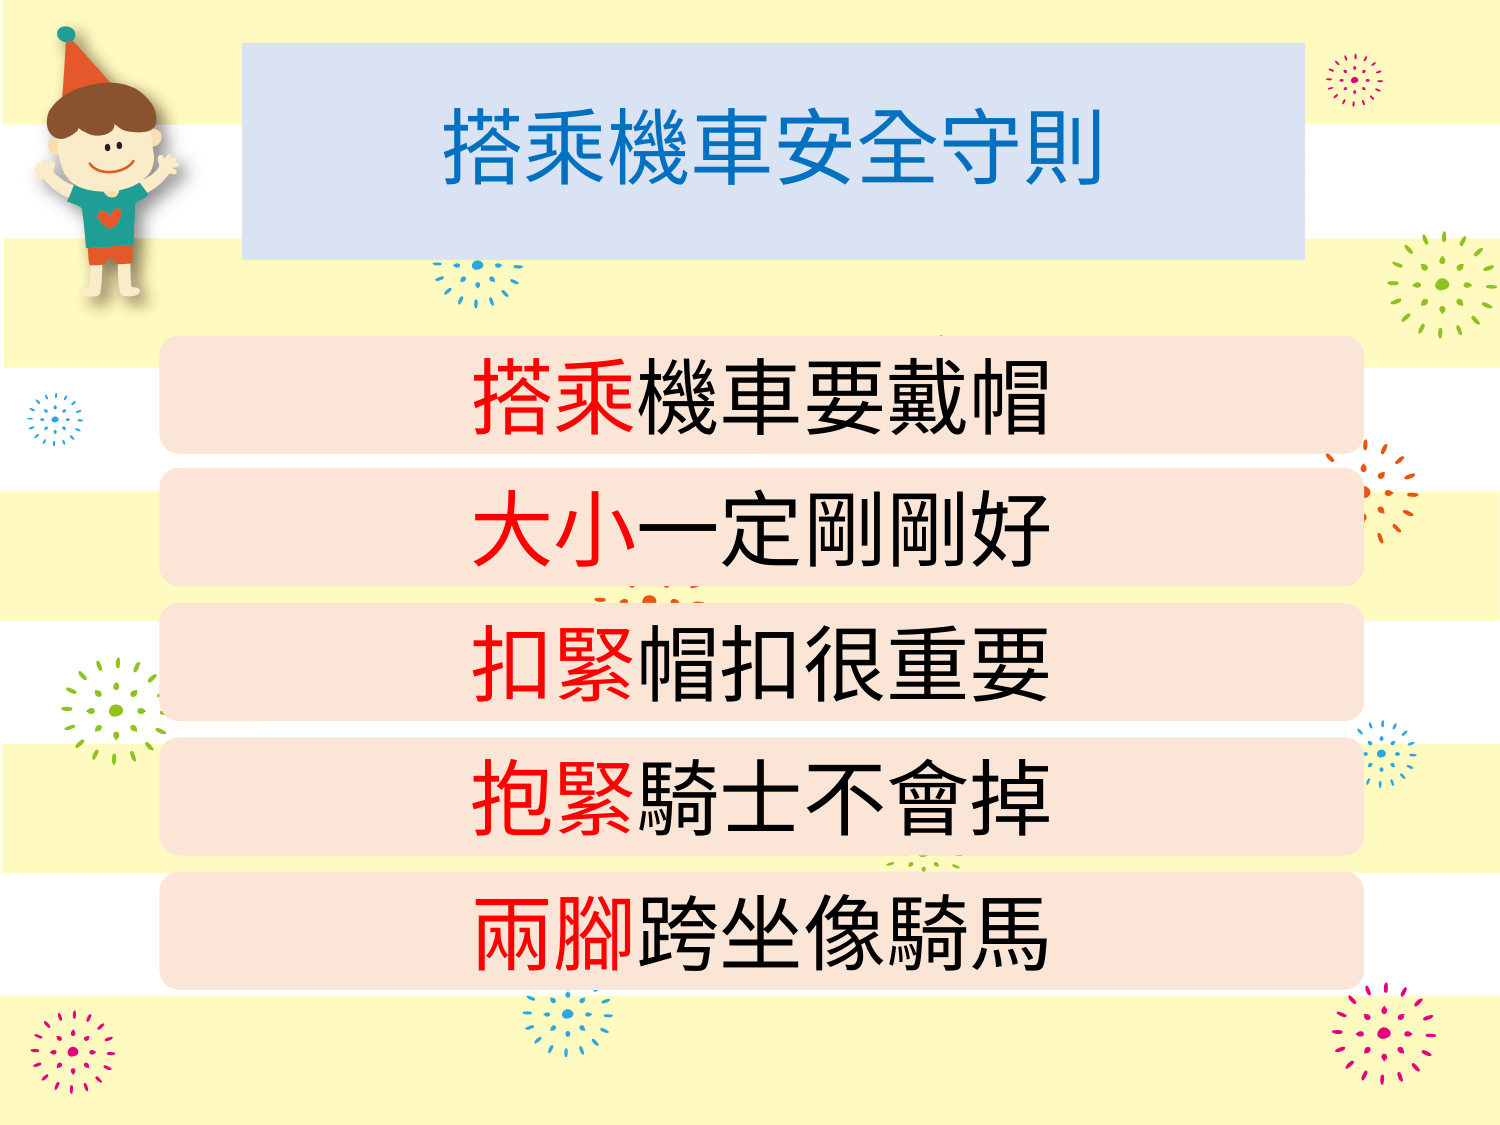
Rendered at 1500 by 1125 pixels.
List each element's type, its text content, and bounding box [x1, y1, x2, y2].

text_box 扣緊帽扣很重要 [159, 602, 1365, 722]
text_box 大小一定剛剛好 [159, 467, 1365, 587]
picture [0, 0, 1500, 1125]
title 搭乘機車安全守則 [242, 42, 1306, 261]
text_box 搭乘機車要戴帽 [159, 335, 1365, 454]
text_box 兩腳跨坐像騎馬 [159, 871, 1365, 990]
text_box 抱緊騎士不會掉 [159, 737, 1365, 856]
